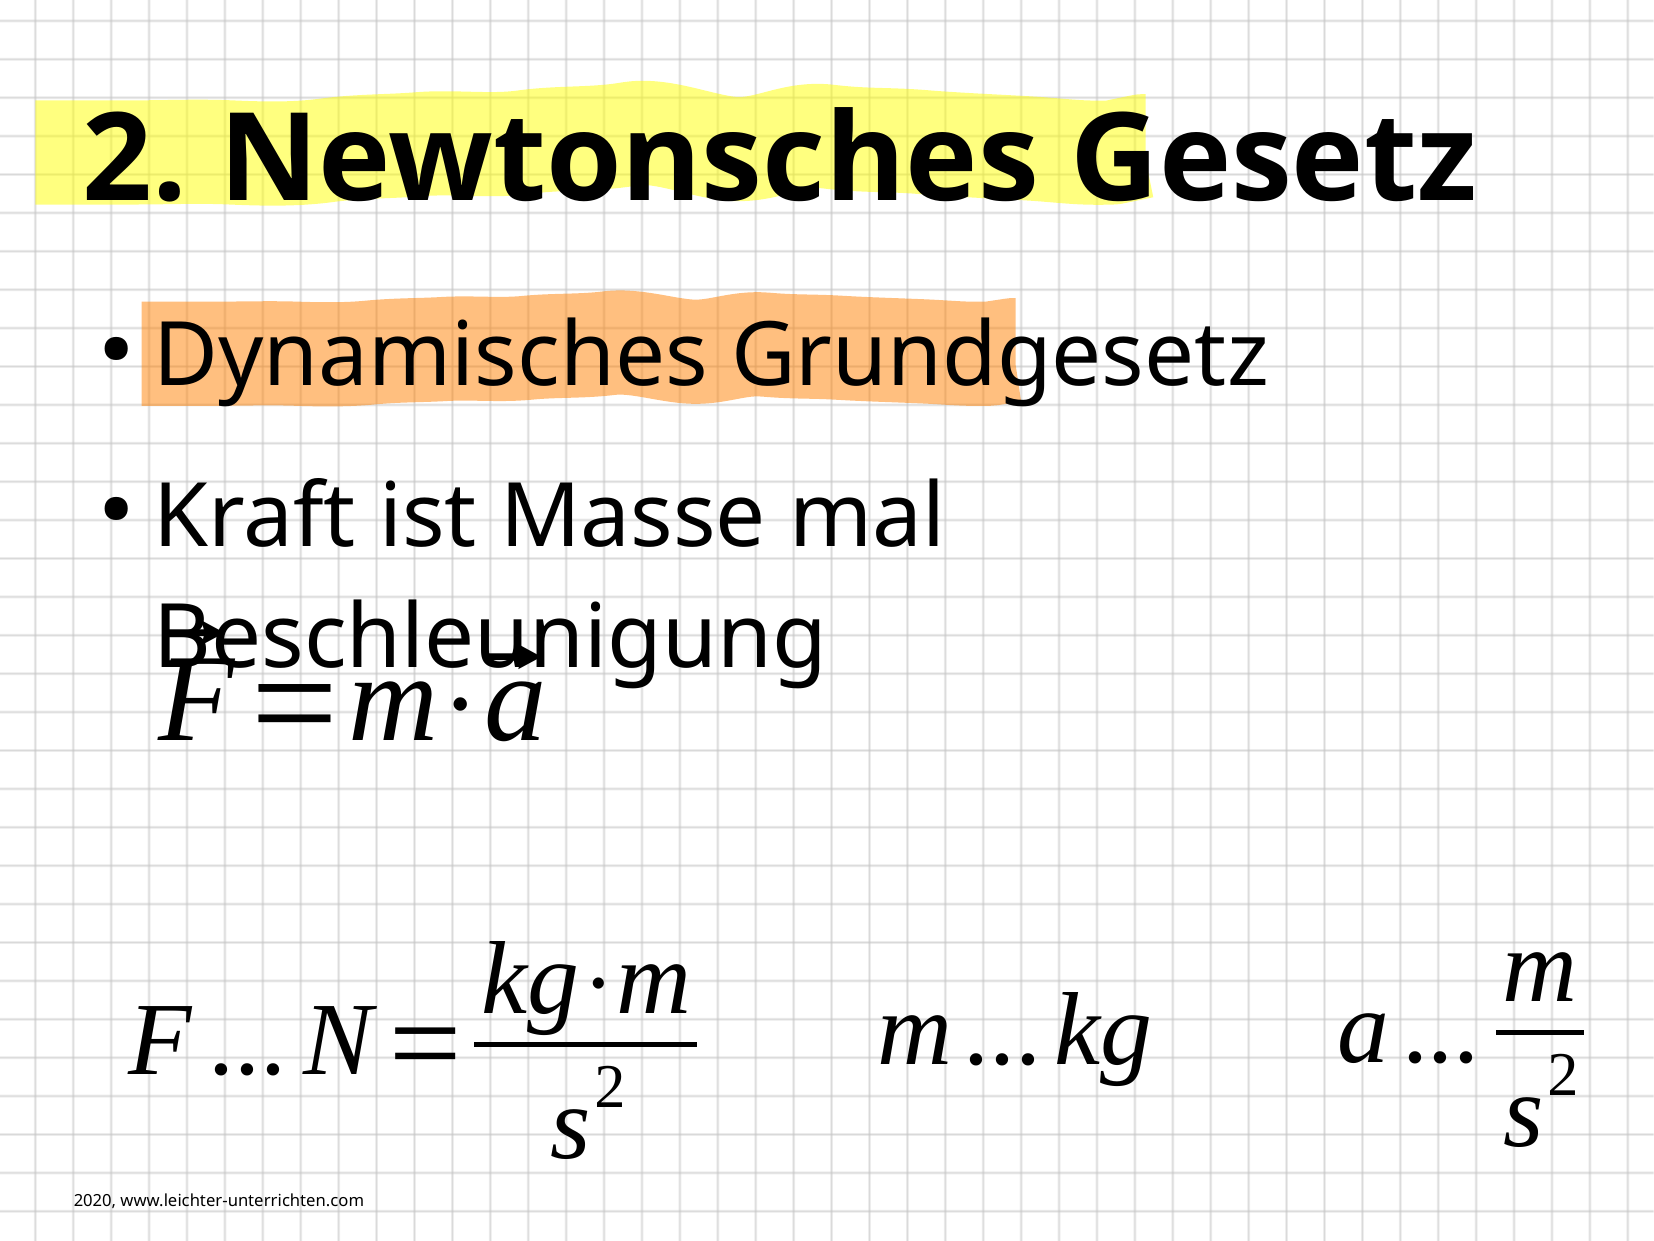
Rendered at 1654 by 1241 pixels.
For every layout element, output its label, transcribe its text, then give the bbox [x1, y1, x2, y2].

list Dynamisches Grundgesetz Kraft ist Masse mal Beschleunigung [82, 290, 1571, 1010]
chart [117, 921, 709, 1182]
chart [1330, 909, 1595, 1170]
chart [869, 972, 1217, 1111]
chart [145, 615, 556, 768]
title 2. Newtonsches Gesetz [82, 49, 1571, 257]
